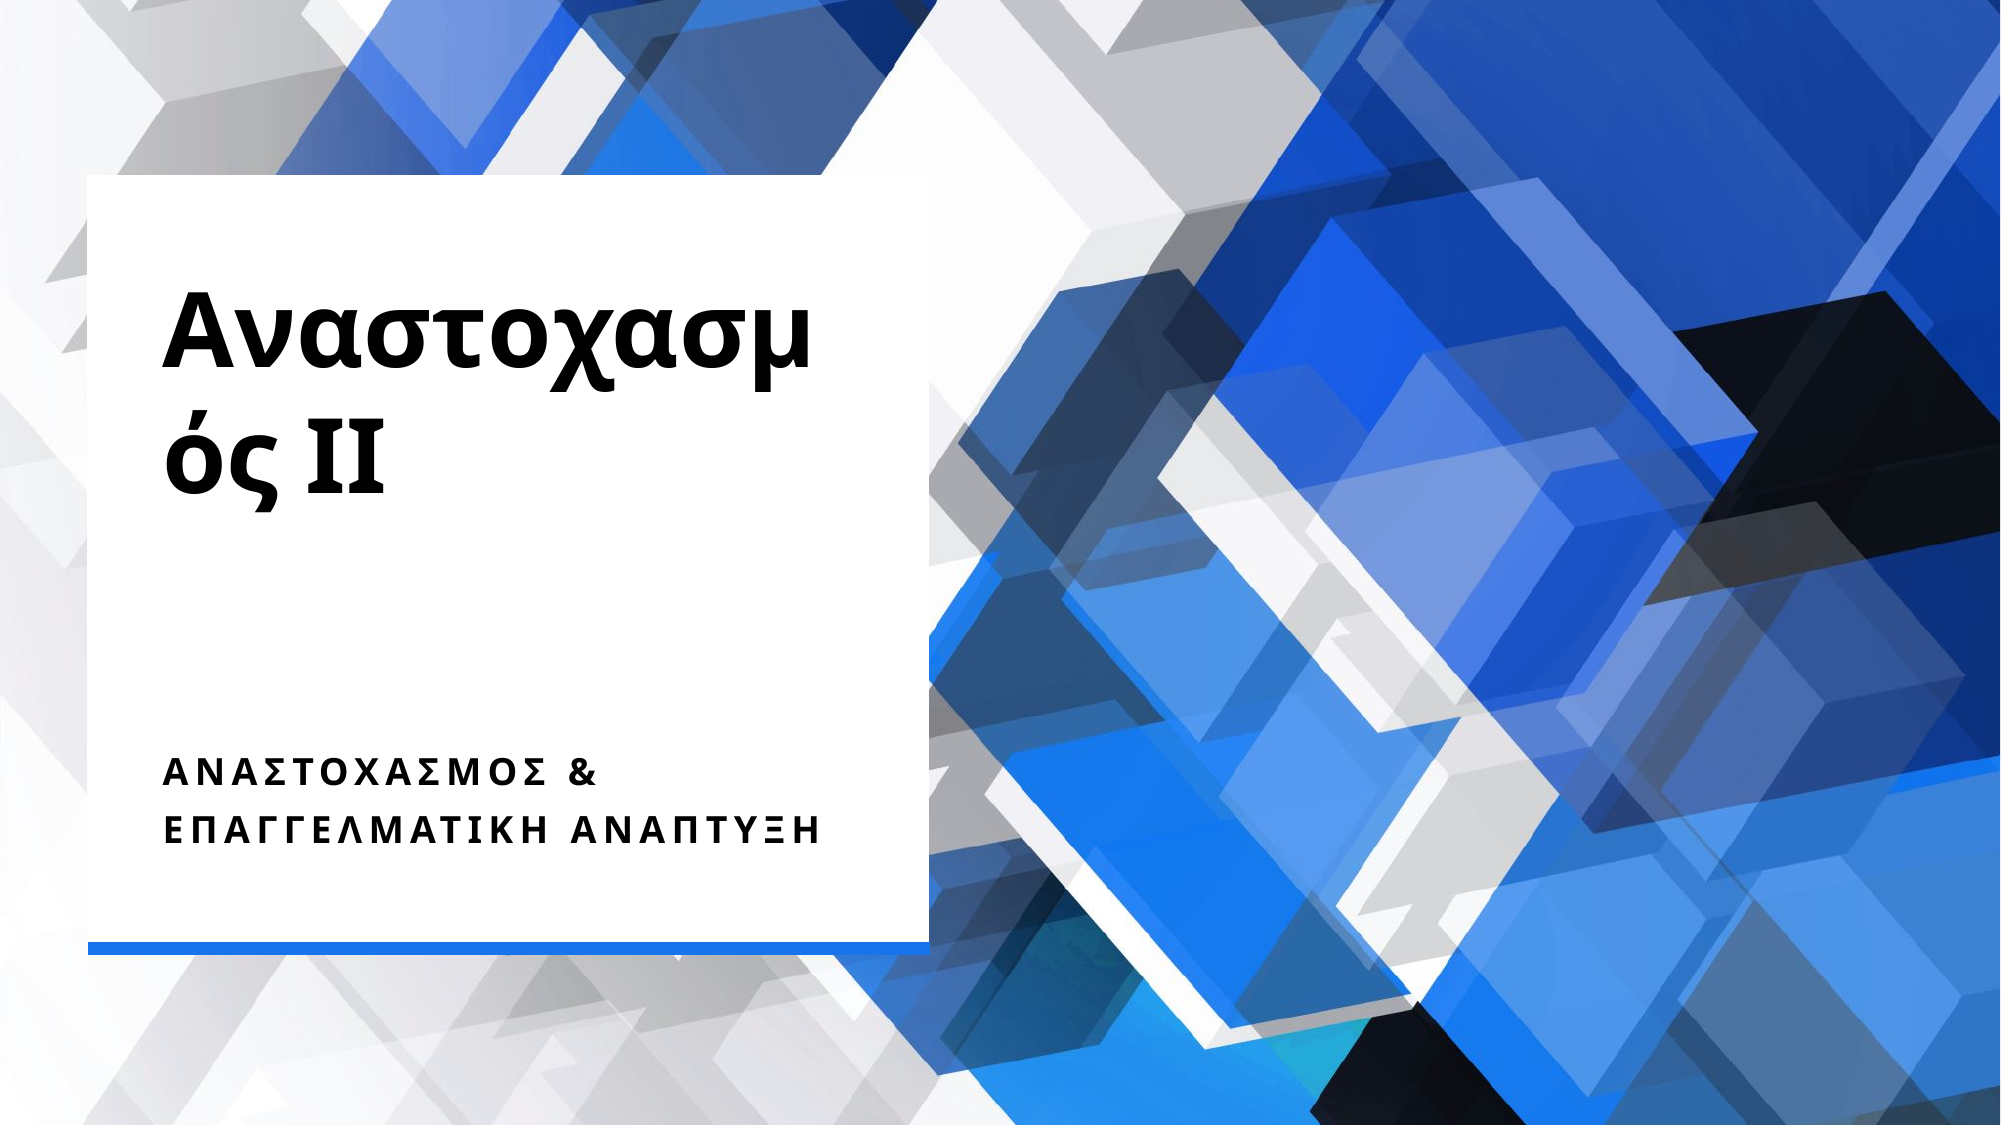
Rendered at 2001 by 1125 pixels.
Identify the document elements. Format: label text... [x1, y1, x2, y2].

text_box [87, 175, 929, 950]
picture [0, 0, 2000, 1125]
title Αναστοχασμός ΙΙ [147, 256, 863, 705]
subtitle Αναστοχασμοσ & επαγγελματικη αναπτυξη [147, 705, 863, 859]
